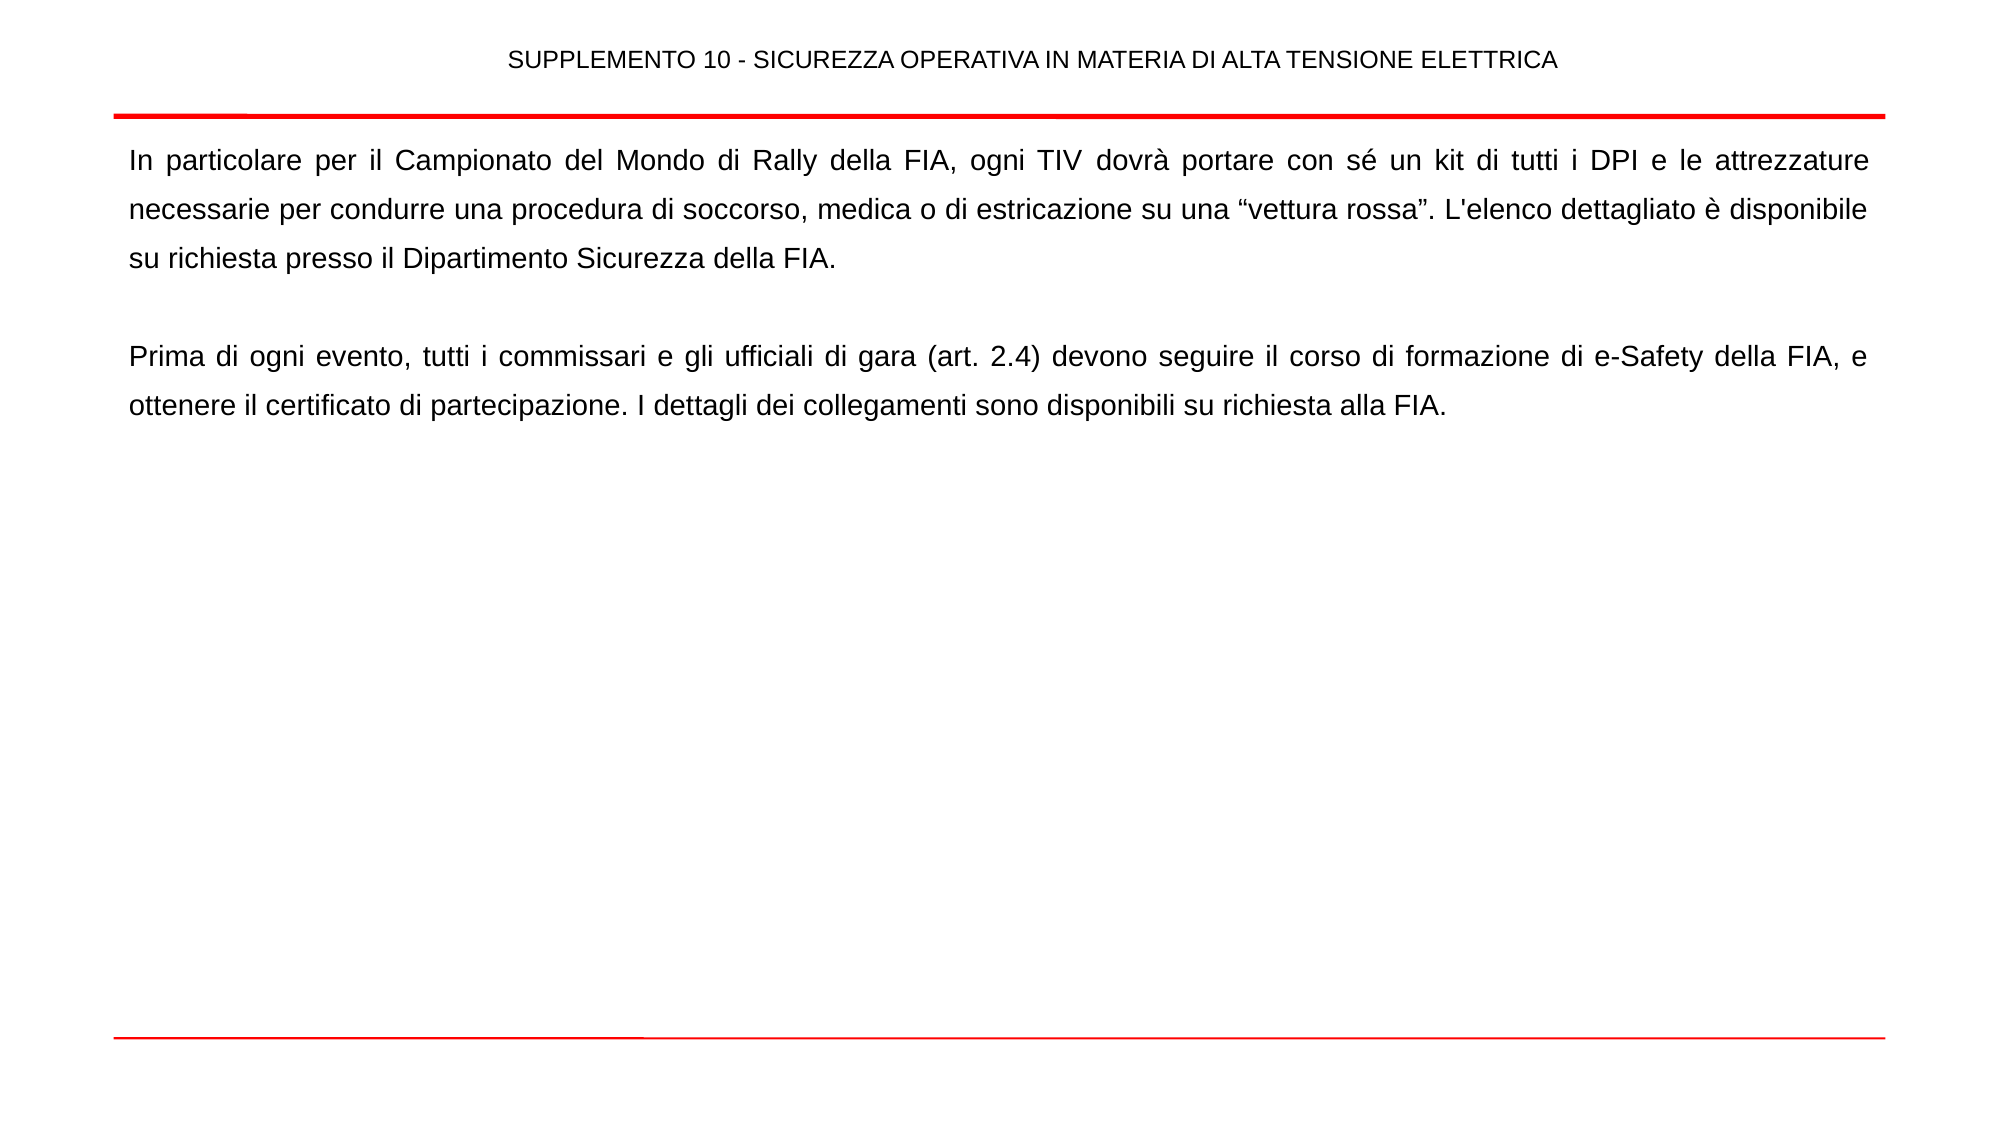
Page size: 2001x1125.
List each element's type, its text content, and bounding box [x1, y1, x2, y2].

text_box In particolare per il Campionato del Mondo di Rally della FIA, ogni TIV dovrà portare con sé un kit di tutti i DPI e le attrezzature necessarie per condurre una procedura di soccorso, medica o di estricazione su una “vettura rossa”. L'elenco dettagliato è disponibile su richiesta presso il Dipartimento Sicurezza della FIA. Prima di ogni evento, tutti i commissari e gli ufficiali di gara (art. 2.4) devono seguire il corso di formazione di e-Safety della FIA, e ottenere il certificato di partecipazione. I dettagli dei collegamenti sono disponibili su richiesta alla FIA. [114, 119, 1886, 430]
text_box SUPPLEMENTO 10 - SICUREZZA OPERATIVA IN MATERIA DI ALTA TENSIONE ELETTRICA [173, 38, 1895, 82]
